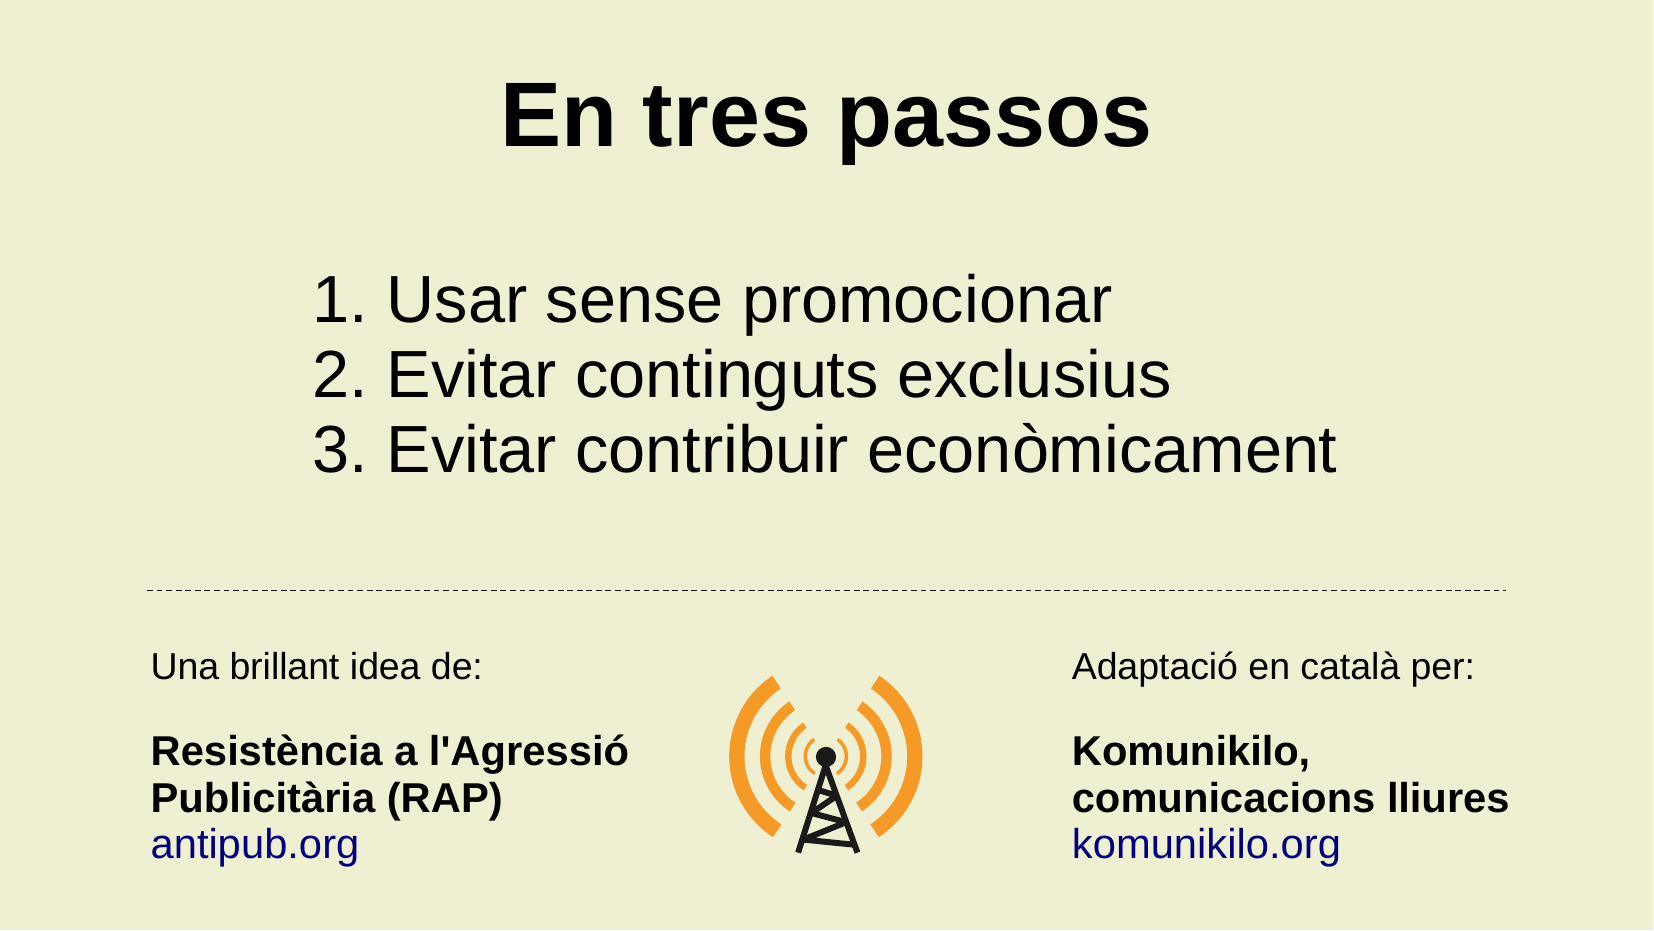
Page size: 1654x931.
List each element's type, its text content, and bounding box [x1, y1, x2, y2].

text_box Resistència a l'Agressió Publicitària (RAP) antipub.org [135, 720, 650, 922]
text_box Una brillant idea de: [135, 637, 550, 695]
picture [708, 639, 943, 875]
title En tres passos [82, 37, 1571, 193]
text_box Adaptació en català per: [1057, 637, 1518, 697]
text_box Komunikilo, comunicacions lliures komunikilo.org [1057, 720, 1530, 875]
subtitle 1. Usar sense promocionar 2. Evitar continguts exclusius 3. Evitar contribuir econòmicament [312, 247, 1471, 502]
